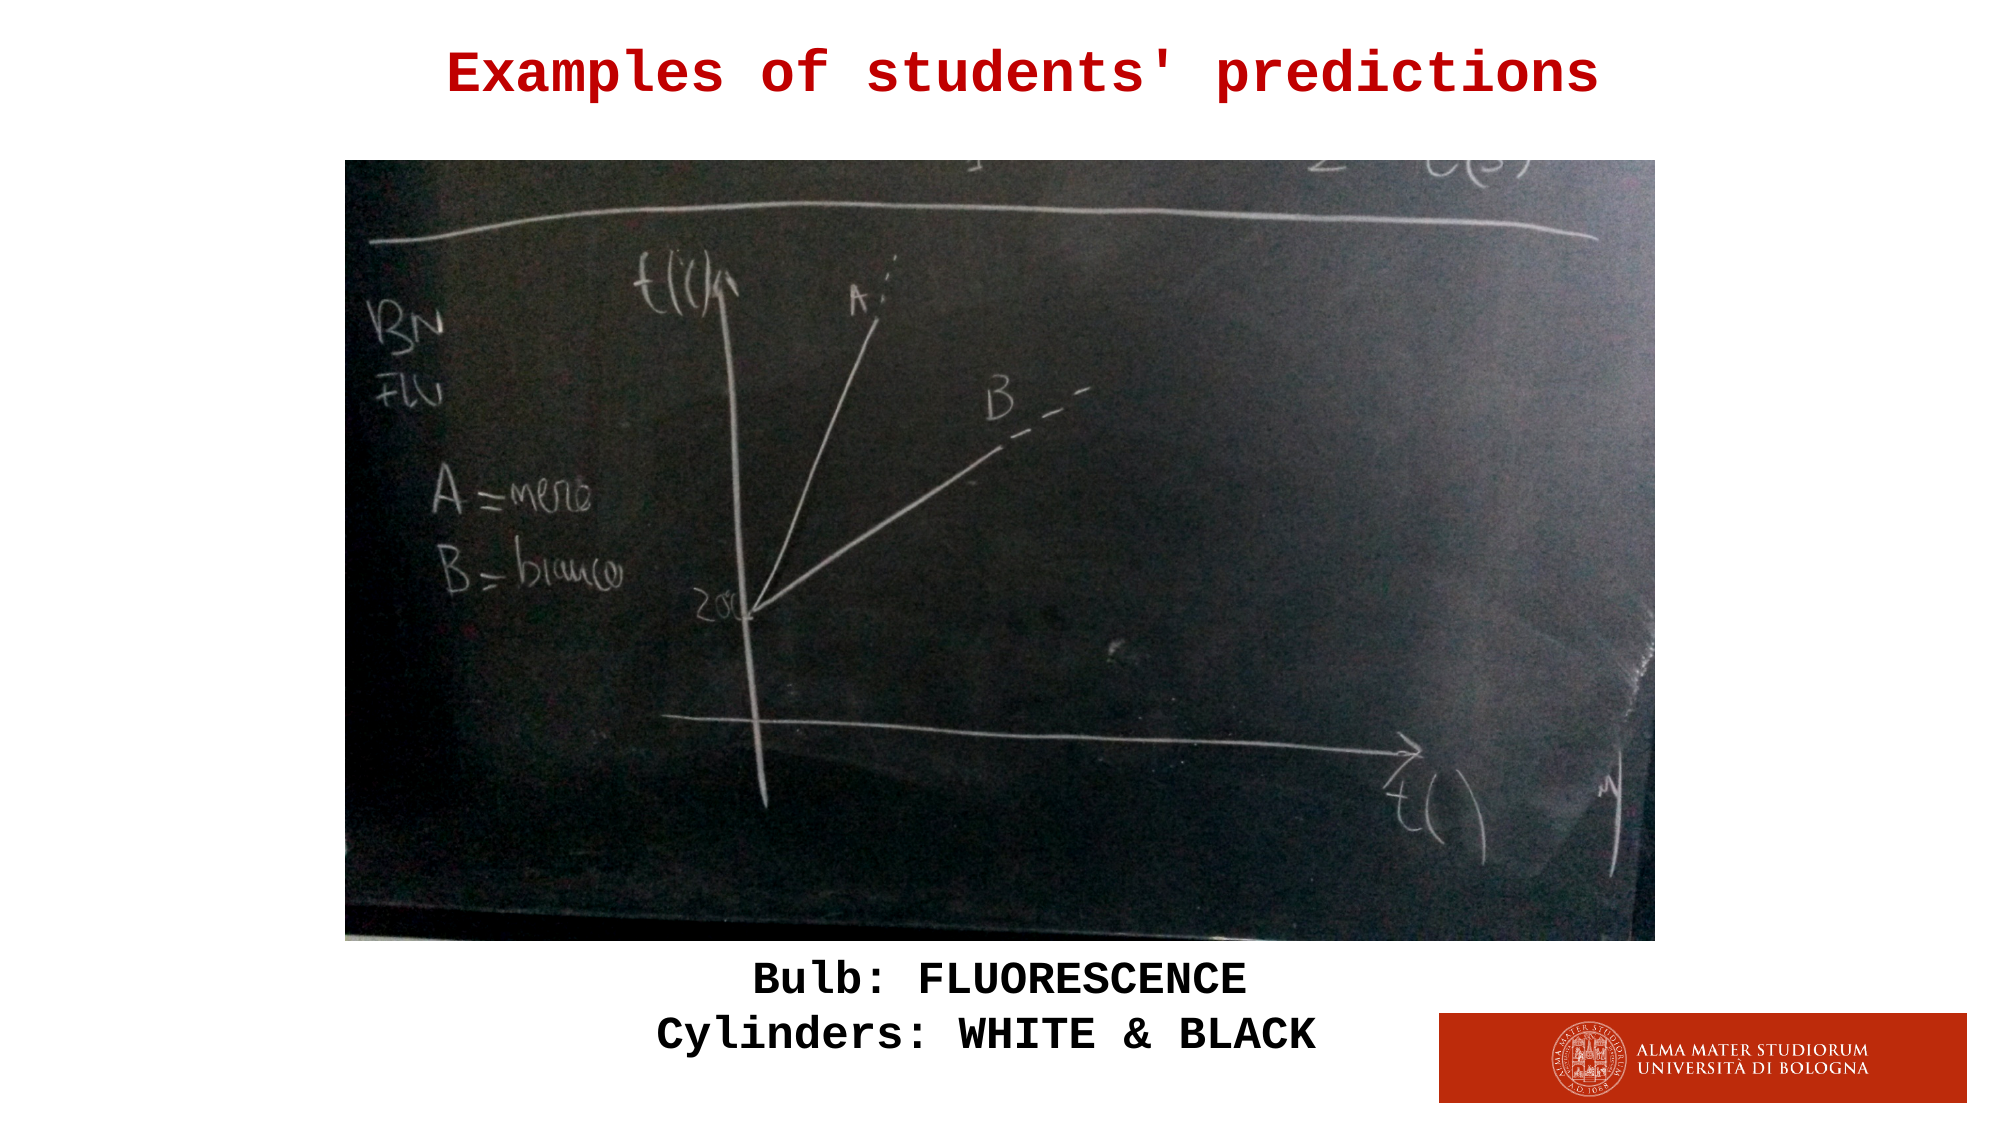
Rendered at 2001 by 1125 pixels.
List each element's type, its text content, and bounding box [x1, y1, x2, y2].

text_box Bulb: FLUORESCENCE Cylinders: WHITE & BLACK [568, 941, 1432, 1068]
text_box Examples of students' predictions [326, 25, 1721, 113]
picture [345, 160, 1655, 941]
